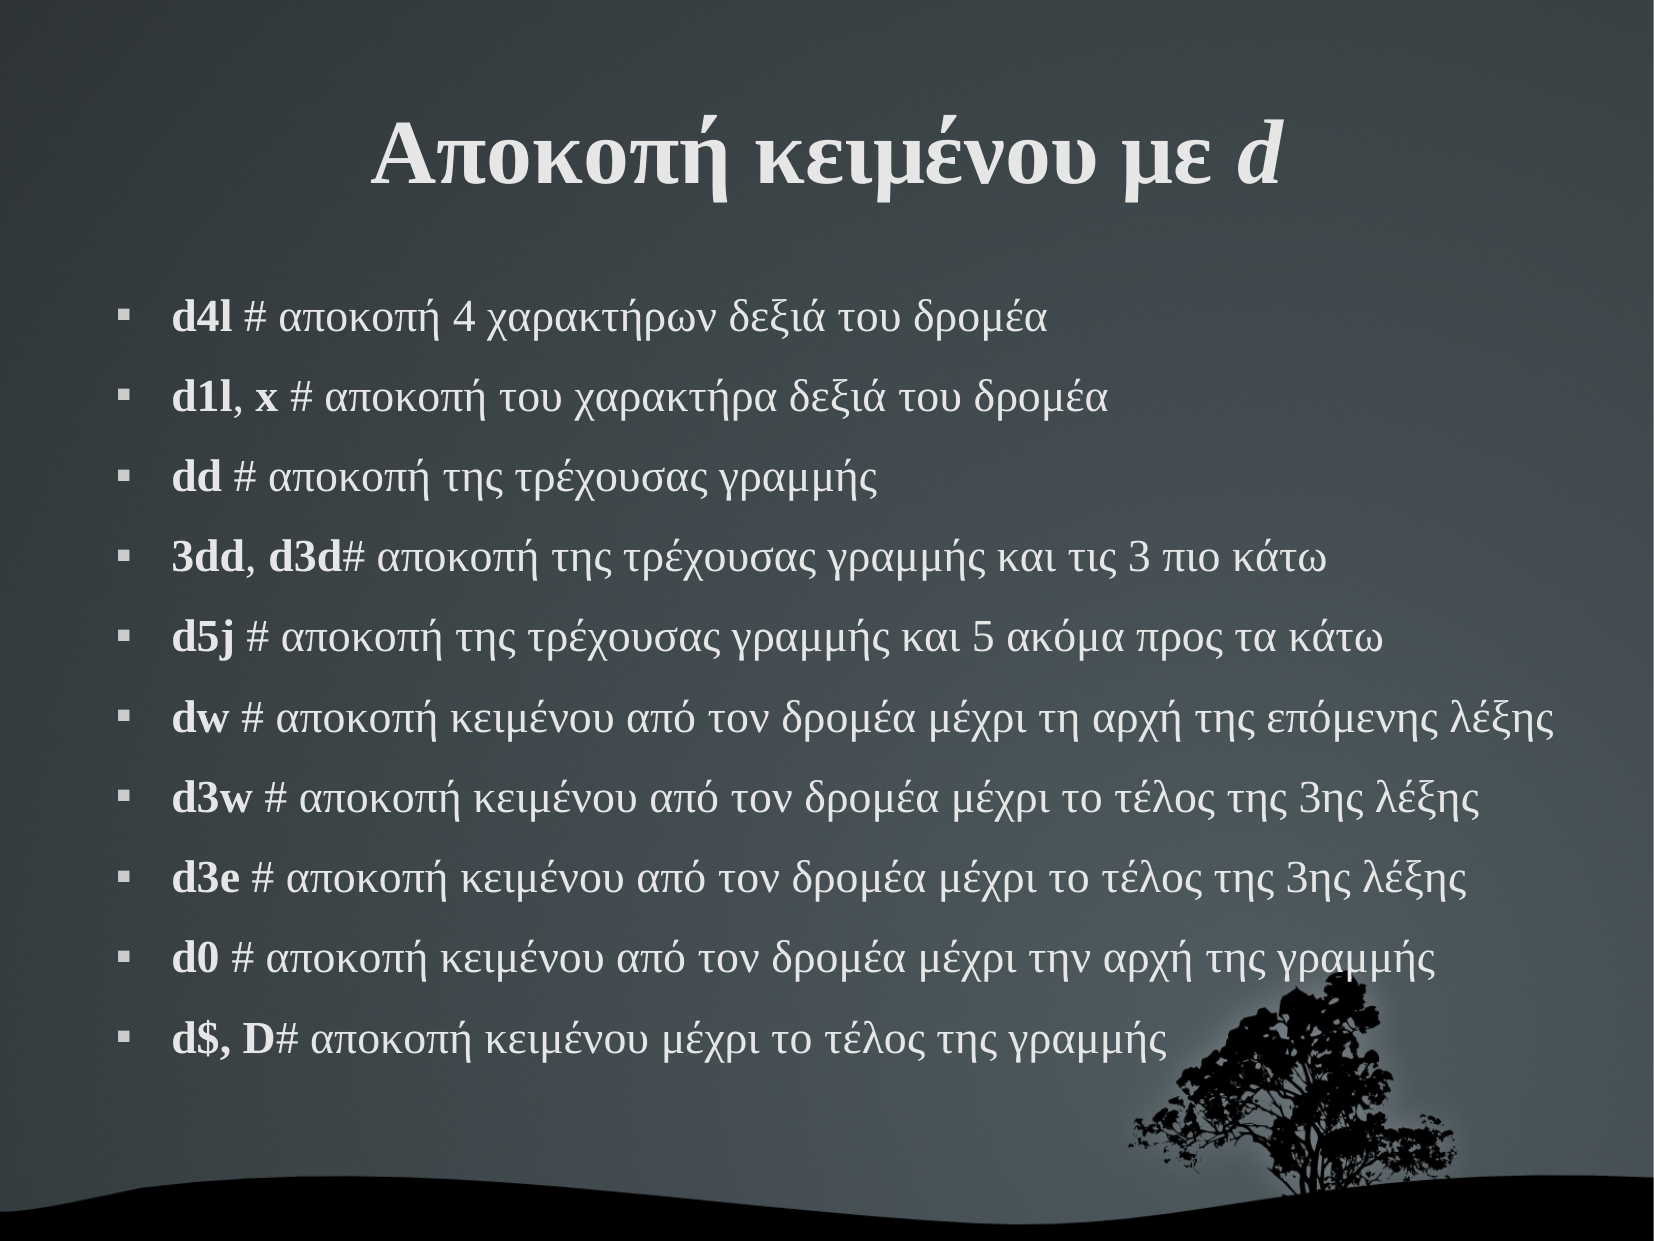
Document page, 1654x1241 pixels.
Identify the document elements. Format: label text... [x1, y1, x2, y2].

list d4l # αποκοπή 4 χαρακτήρων δεξιά του δρομέα d1l, x # αποκοπή του χαρακτήρα δεξιά του δρομέα dd # αποκοπή της τρέχουσας γραμμής 3dd, d3d# αποκοπή της τρέχουσας γραμμής και τις 3 πιο κάτω d5j # αποκοπή της τρέχουσας γραμμής και 5 ακόμα προς τα κάτω dw # αποκοπή κειμένου από τον δρομέα μέχρι τη αρχή της επόμενης λέξης d3w # αποκοπή κειμένου από τον δρομέα μέχρι το τέλος της 3ης λέξης d3e # αποκοπή κειμένου από τον δρομέα μέχρι το τέλος της 3ης λέξης d0 # αποκοπή κειμένου από τον δρομέα μέχρι την αρχή της γραμμής d$, D# αποκοπή κειμένου μέχρι το τέλος της γραμμής [82, 290, 1571, 1154]
title Αποκοπή κειμένου με d [82, 49, 1571, 257]
picture [0, 0, 1654, 1241]
